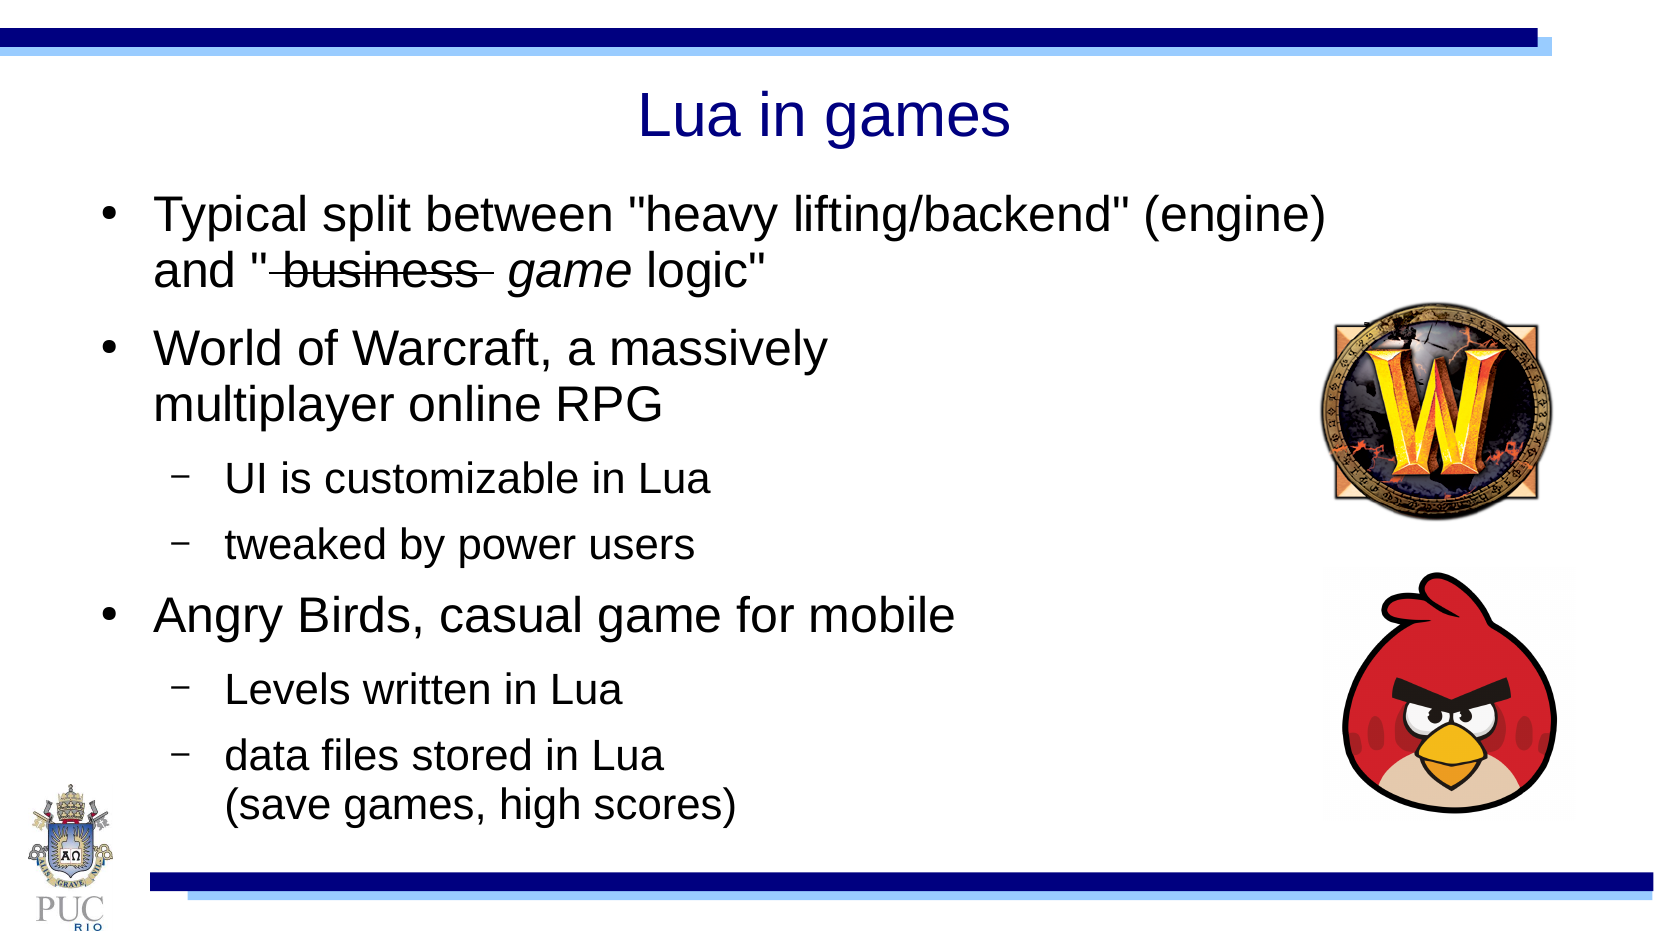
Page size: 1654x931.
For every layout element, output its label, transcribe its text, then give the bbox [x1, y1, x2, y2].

picture [28, 784, 113, 931]
title Lua in games [37, 37, 1613, 193]
picture [1309, 299, 1562, 544]
picture [1323, 567, 1576, 821]
list Typical split between "heavy lifting/backend" (engine) and " business game logic" World of Warcraft, a massively multiplayer online RPG UI is customizable in Lua tweaked by power users Angry Birds, casual game for mobile Levels written in Lua data files stored in Lua (save games, high scores) [82, 186, 1571, 829]
